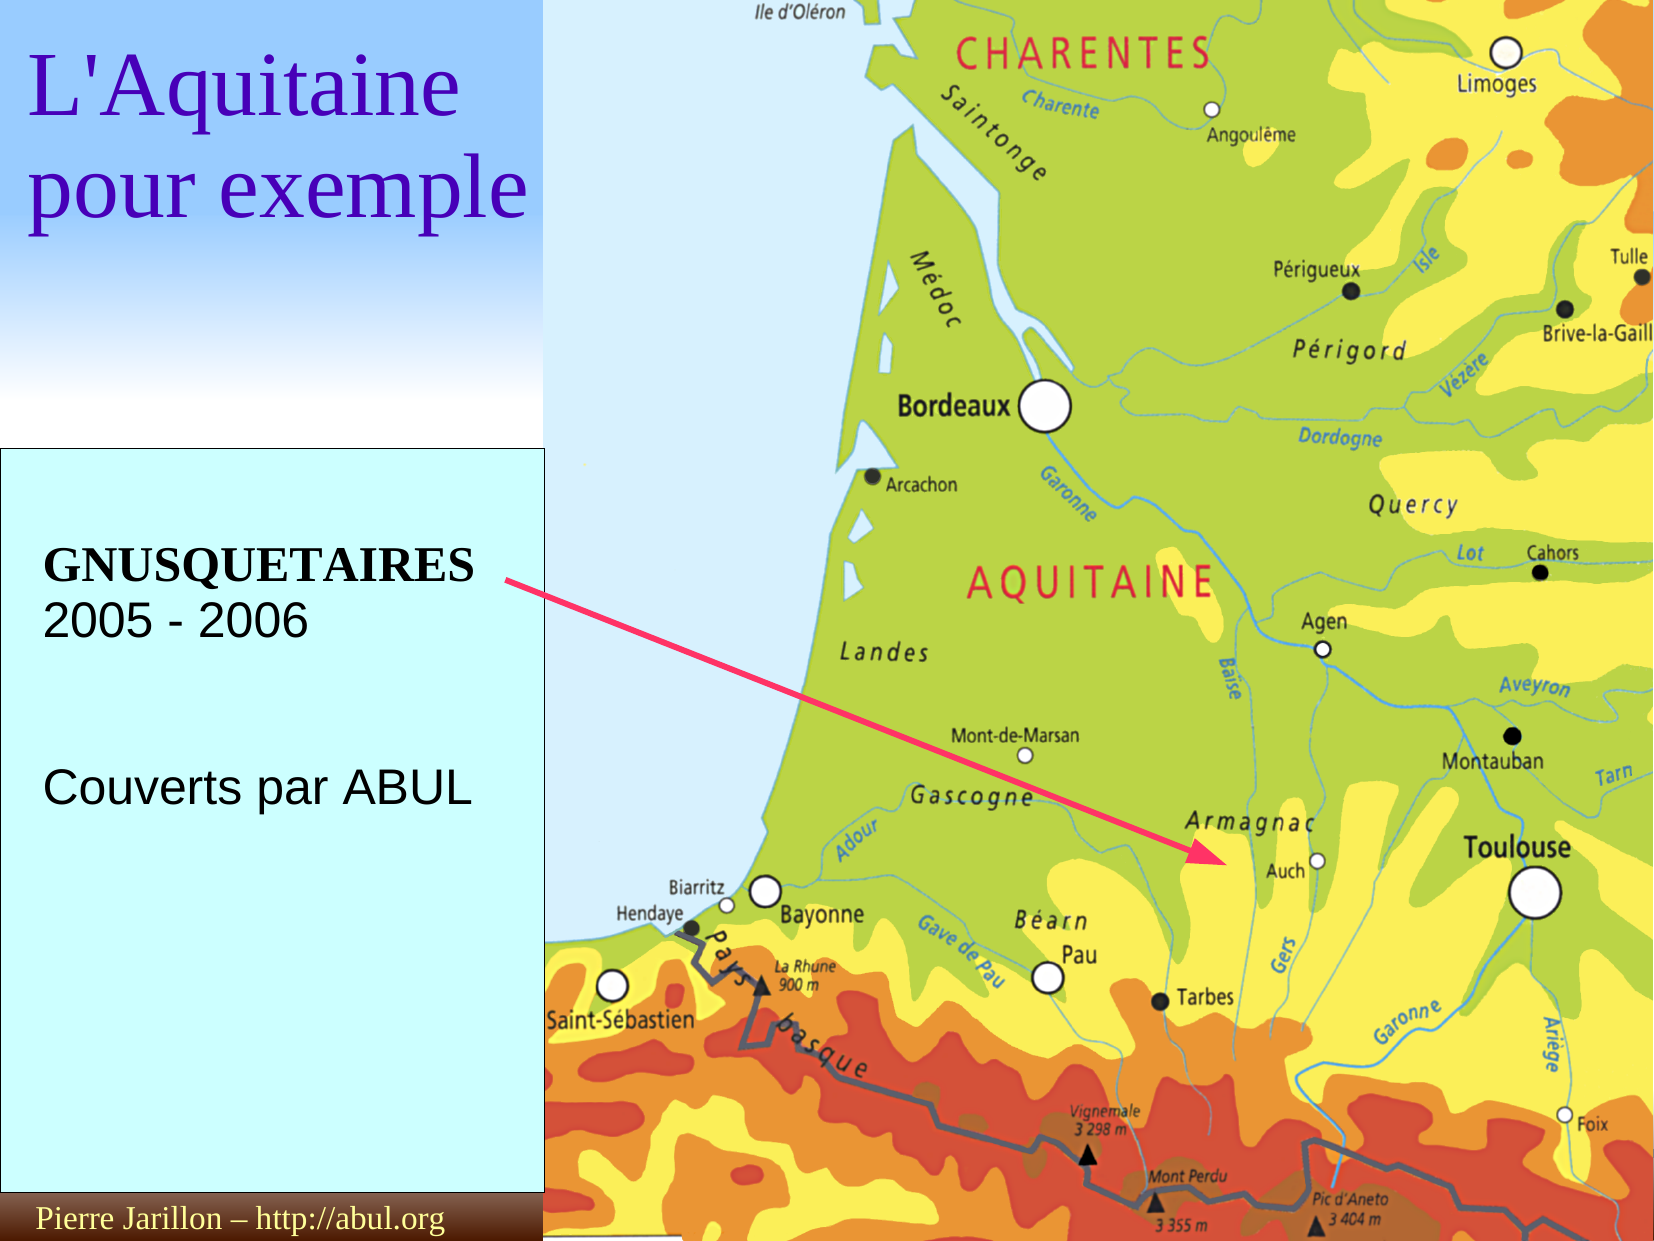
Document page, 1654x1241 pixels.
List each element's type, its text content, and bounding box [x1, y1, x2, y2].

title L'Aquitaine pour exemple [27, 33, 1440, 237]
text_box [0, 448, 545, 1193]
text_box [308, 386, 314, 442]
picture [543, 0, 1653, 1241]
text_box GNUSQUETAIRES 2005 - 2006 Couverts par ABUL [42, 537, 508, 1037]
